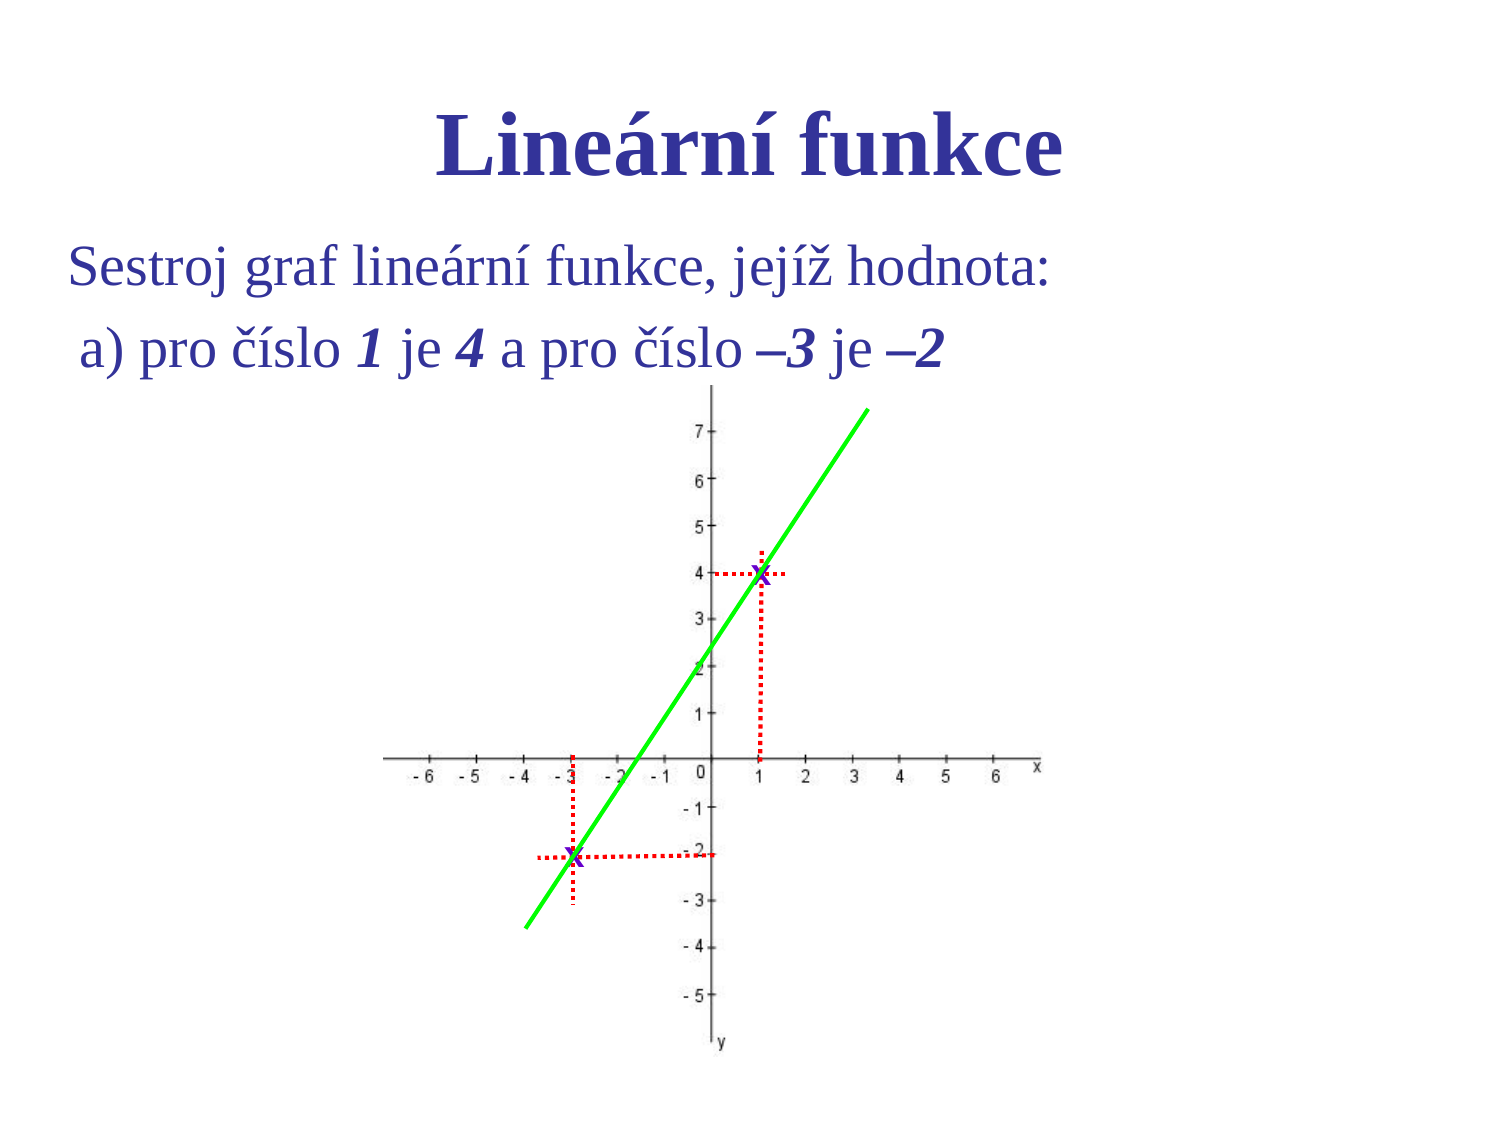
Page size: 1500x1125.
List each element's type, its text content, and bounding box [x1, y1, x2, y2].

text_box a) pro číslo 1 je 4 a pro číslo –3 je –2 [64, 301, 972, 388]
text_box x [559, 822, 609, 883]
text_box Lineární funkce [75, 45, 1426, 233]
picture [383, 385, 1047, 1057]
text_box Sestroj graf lineární funkce, jejíž hodnota: [52, 219, 1068, 305]
text_box x [735, 540, 778, 601]
text_box x [745, 540, 795, 601]
text_box x [549, 822, 592, 883]
